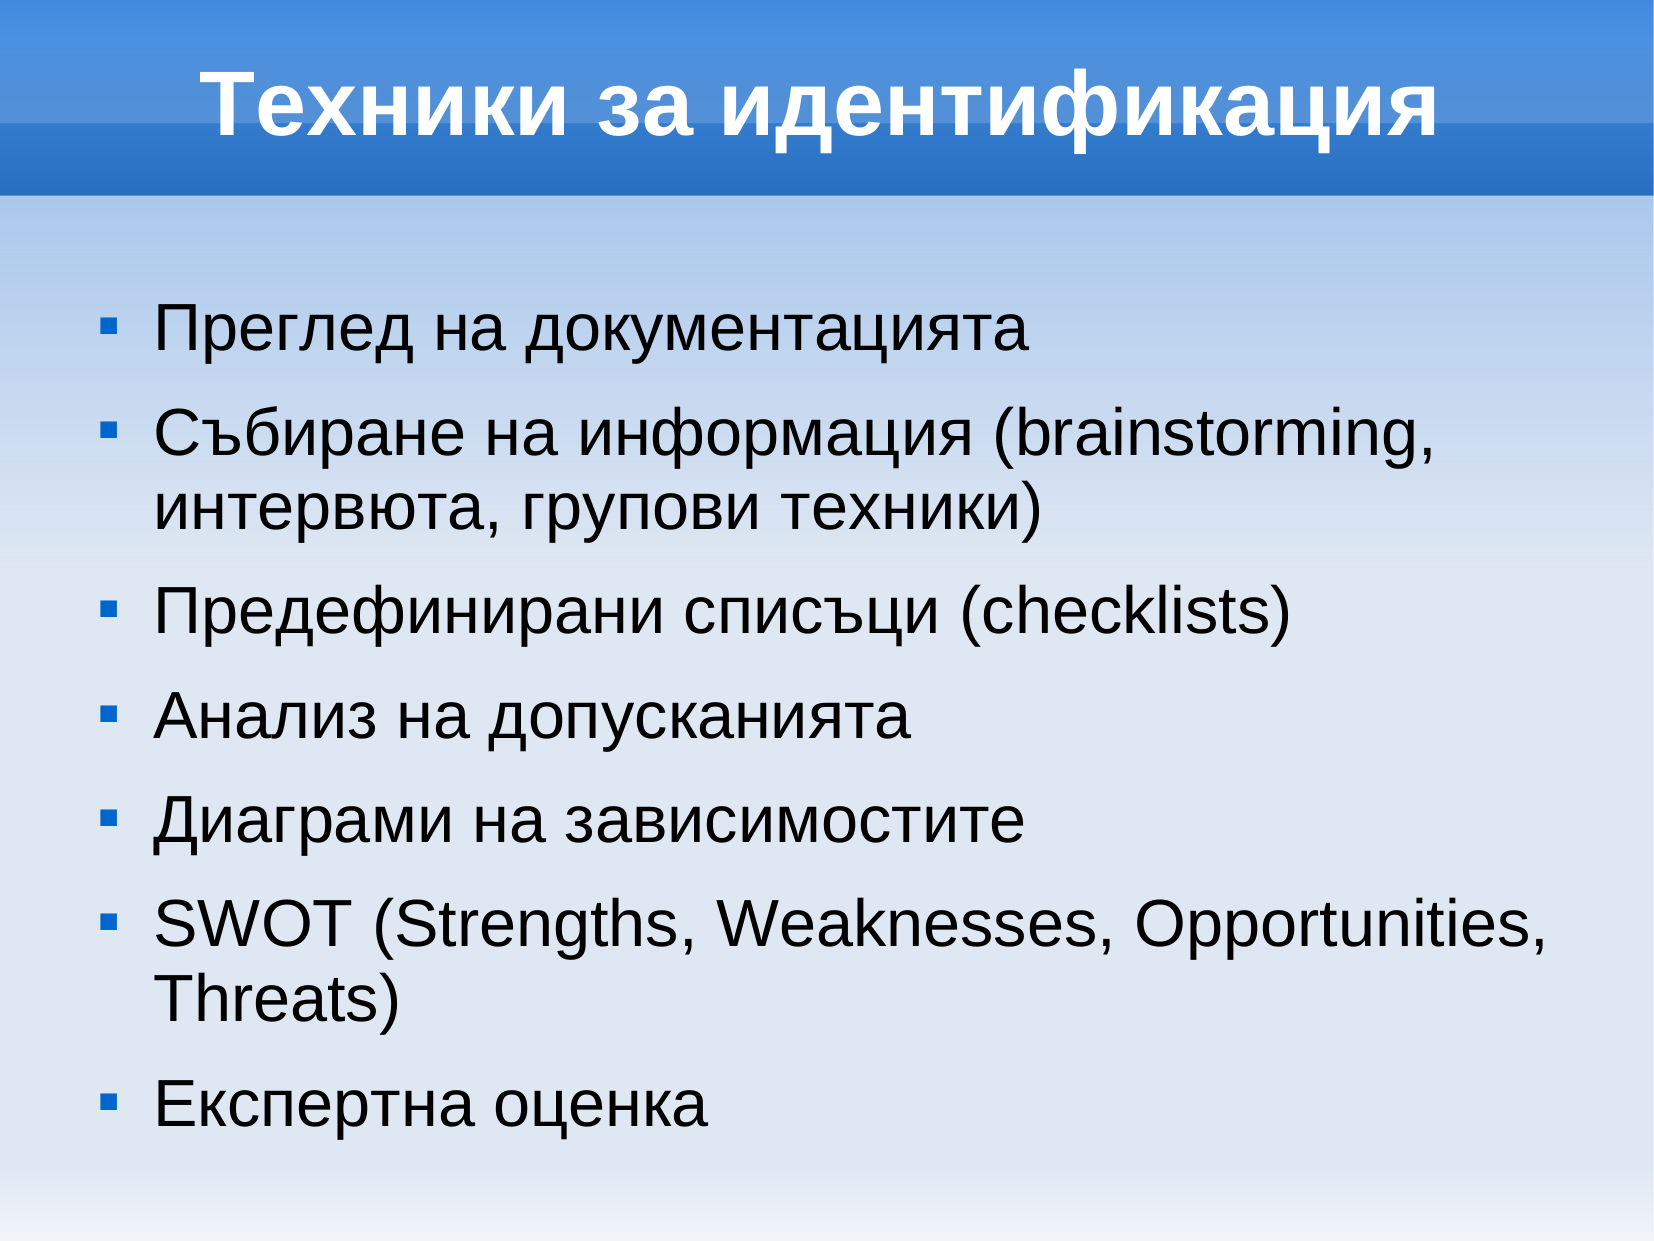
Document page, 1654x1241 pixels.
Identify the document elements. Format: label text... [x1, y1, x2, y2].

list Преглед на документацията Събиране на информация (brainstorming, интервюта, групови техники) Предефинирани списъци (checklists) Анализ на допусканията Диаграми на зависимостите SWOT (Strengths, Weaknesses, Opportunities, Threats) Експертна оценка [82, 290, 1571, 1141]
picture [0, 0, 1654, 1241]
title Техники за идентификация [76, 0, 1565, 208]
